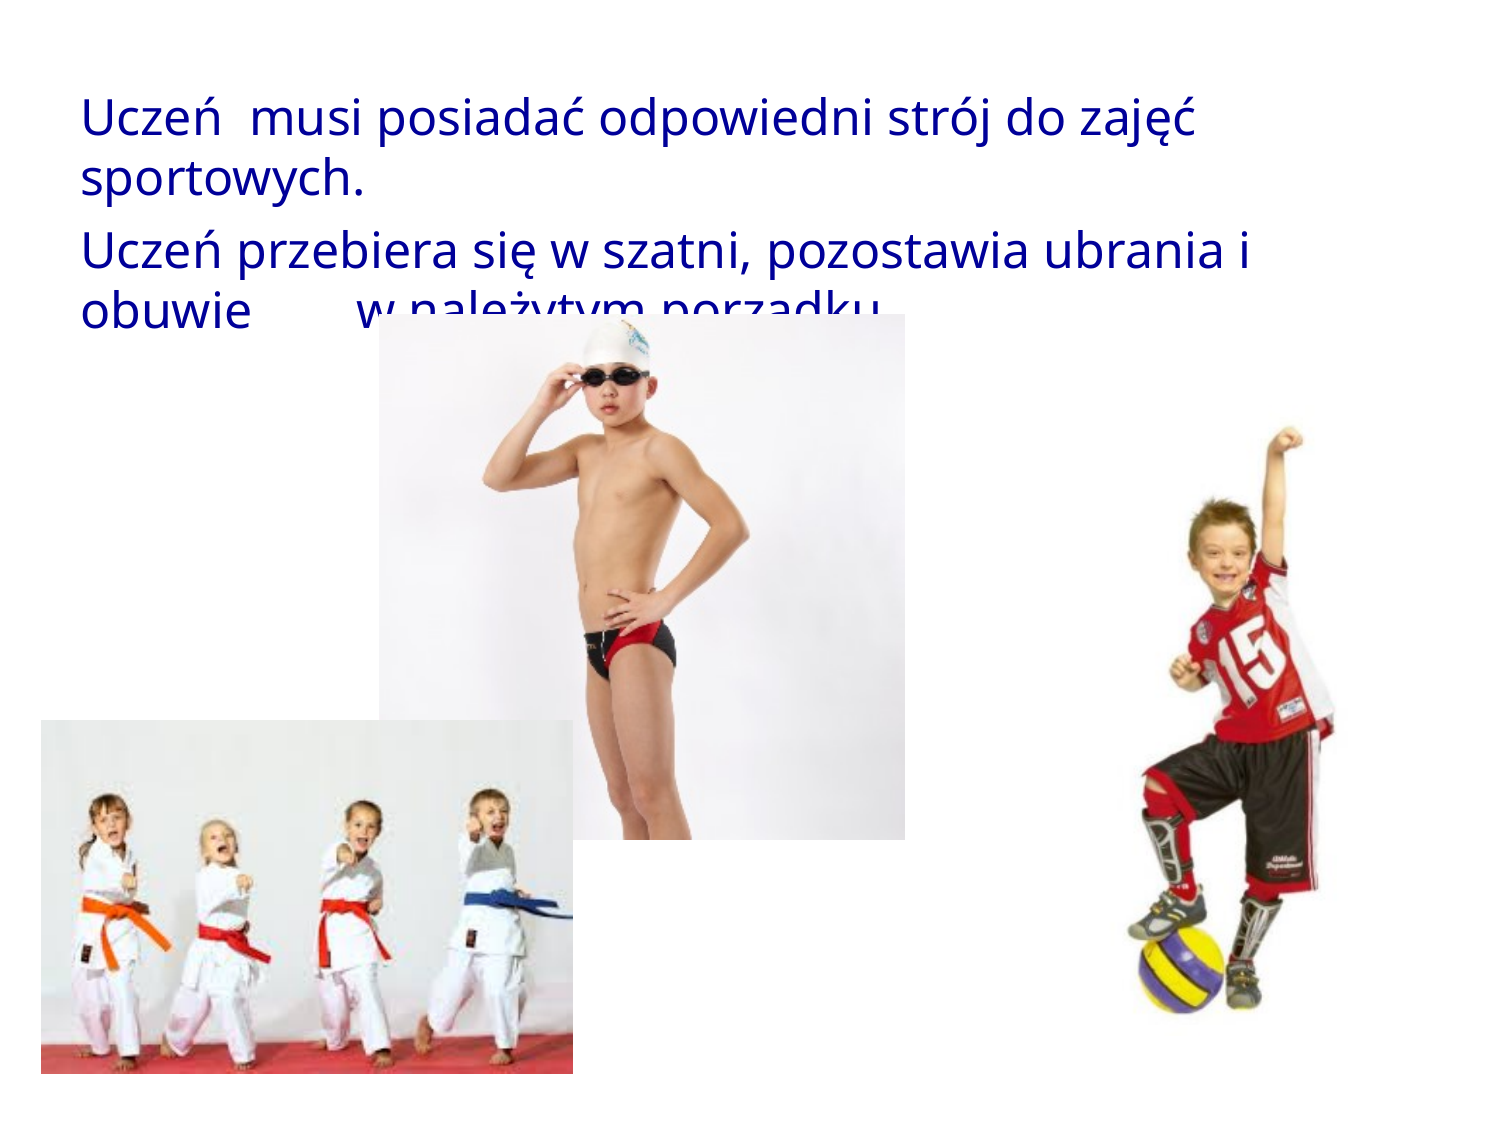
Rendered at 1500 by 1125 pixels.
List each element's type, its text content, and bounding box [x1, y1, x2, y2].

picture [1021, 405, 1441, 1036]
picture [41, 314, 905, 1074]
list Uczeń musi posiadać odpowiedni strój do zajęć sportowych. Uczeń przebiera się w szatni, pozostawia ubrania i obuwie w należytym porządku. [64, 78, 1447, 858]
